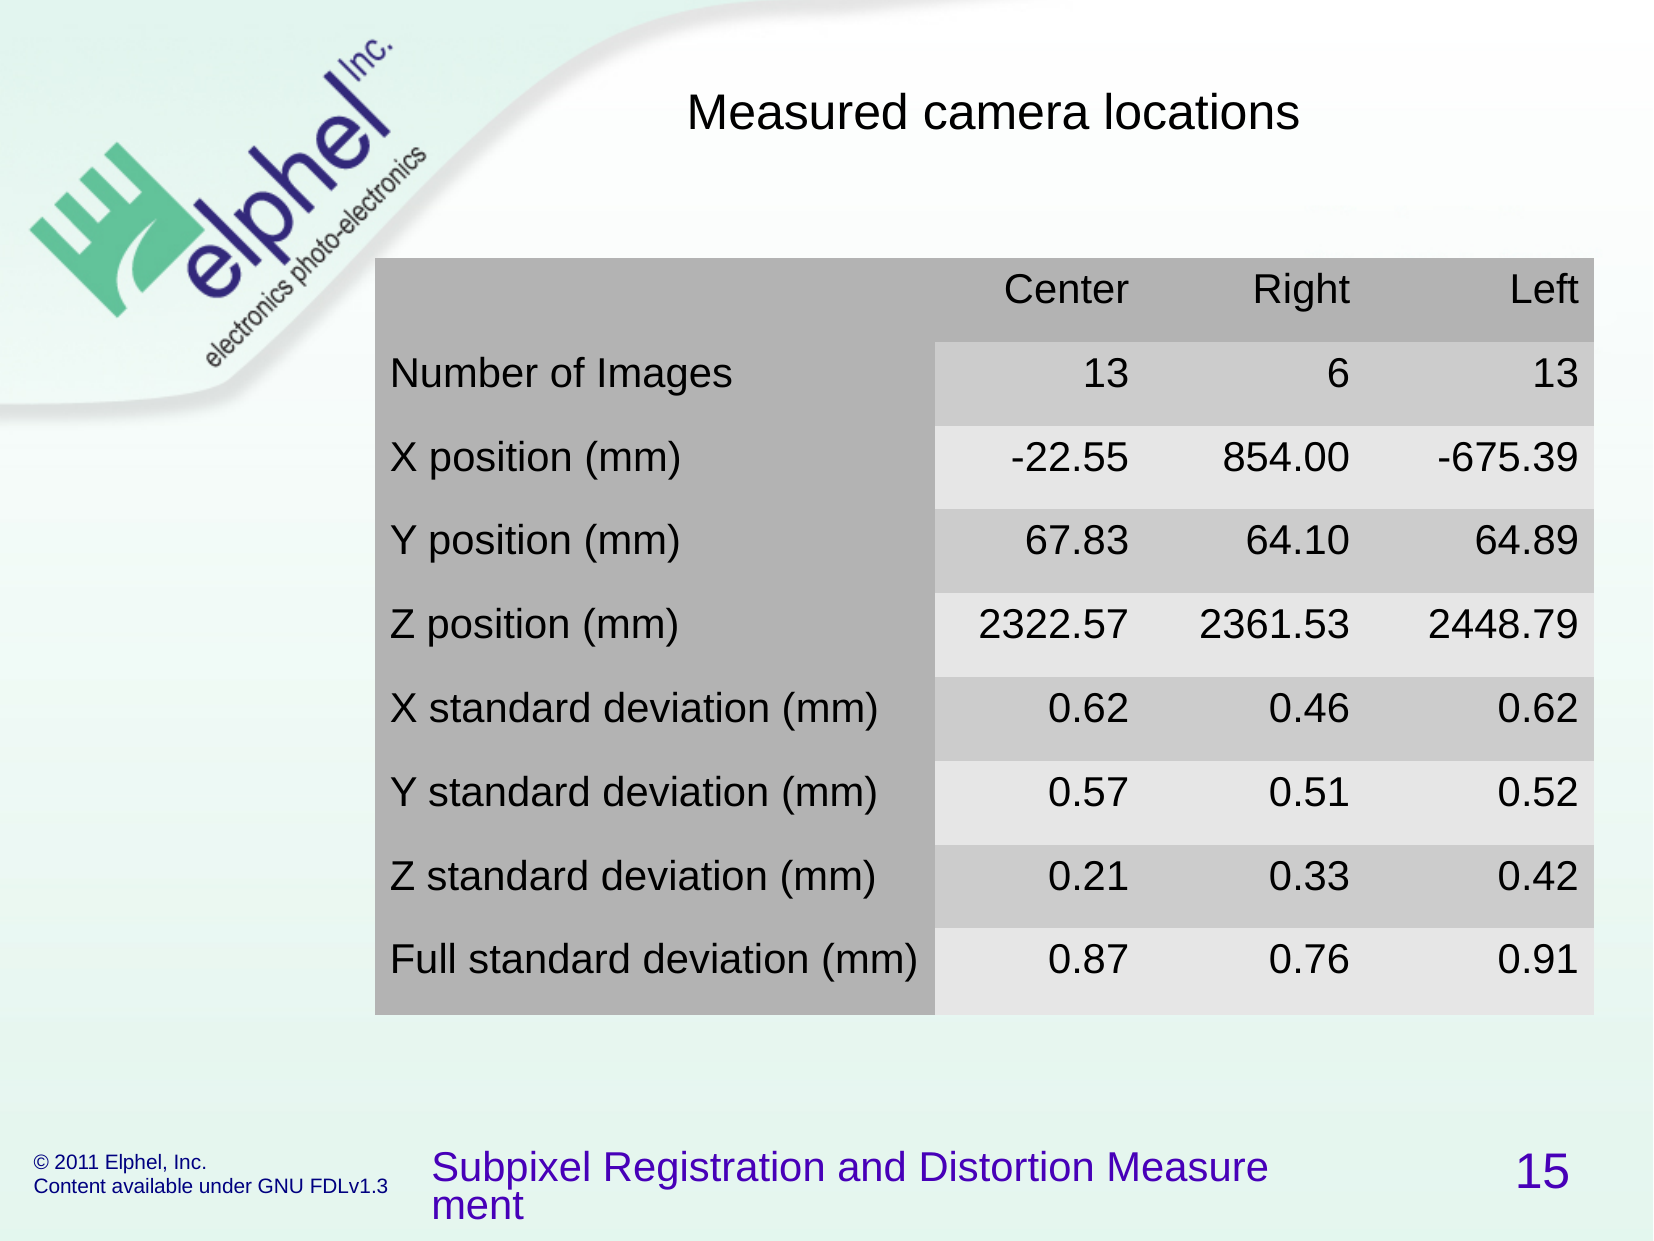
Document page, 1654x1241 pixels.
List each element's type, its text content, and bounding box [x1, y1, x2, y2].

table_cell 2322.57 [935, 593, 1144, 677]
table_cell 0.87 [935, 928, 1144, 1015]
table_cell X standard deviation (mm) [375, 677, 935, 761]
table_cell X position (mm) [375, 426, 935, 509]
table_header [375, 258, 935, 342]
table_cell 0.57 [935, 761, 1144, 845]
table_cell 67.83 [935, 509, 1144, 593]
table_cell Z standard deviation (mm) [375, 845, 935, 928]
table_cell -675.39 [1365, 426, 1594, 509]
table_cell 0.62 [1365, 677, 1594, 761]
table_cell 0.46 [1144, 677, 1365, 761]
table_cell 0.21 [935, 845, 1144, 928]
table_cell 854.00 [1144, 426, 1365, 509]
table_cell 64.10 [1144, 509, 1365, 593]
table_header Center [935, 258, 1144, 342]
picture [0, 0, 1654, 1241]
table_cell 13 [1365, 342, 1594, 426]
table_header Left [1365, 258, 1594, 342]
table_cell Y standard deviation (mm) [375, 761, 935, 845]
table_cell 13 [935, 342, 1144, 426]
table_cell Full standard deviation (mm) [375, 928, 935, 1015]
table_cell -22.55 [935, 426, 1144, 509]
title Measured camera locations [412, 18, 1576, 207]
table_cell 0.76 [1144, 928, 1365, 1015]
table_cell 0.33 [1144, 845, 1365, 928]
table_cell 2448.79 [1365, 593, 1594, 677]
table_cell 0.91 [1365, 928, 1594, 1015]
table_cell Y position (mm) [375, 509, 935, 593]
table_cell 0.52 [1365, 761, 1594, 845]
table_cell 0.42 [1365, 845, 1594, 928]
table_cell Number of Images [375, 342, 935, 426]
table_cell 0.51 [1144, 761, 1365, 845]
table_cell 6 [1144, 342, 1365, 426]
table_header Right [1144, 258, 1365, 342]
table_cell Z position (mm) [375, 593, 935, 677]
table_cell 64.89 [1365, 509, 1594, 593]
table_cell 2361.53 [1144, 593, 1365, 677]
table_cell 0.62 [935, 677, 1144, 761]
